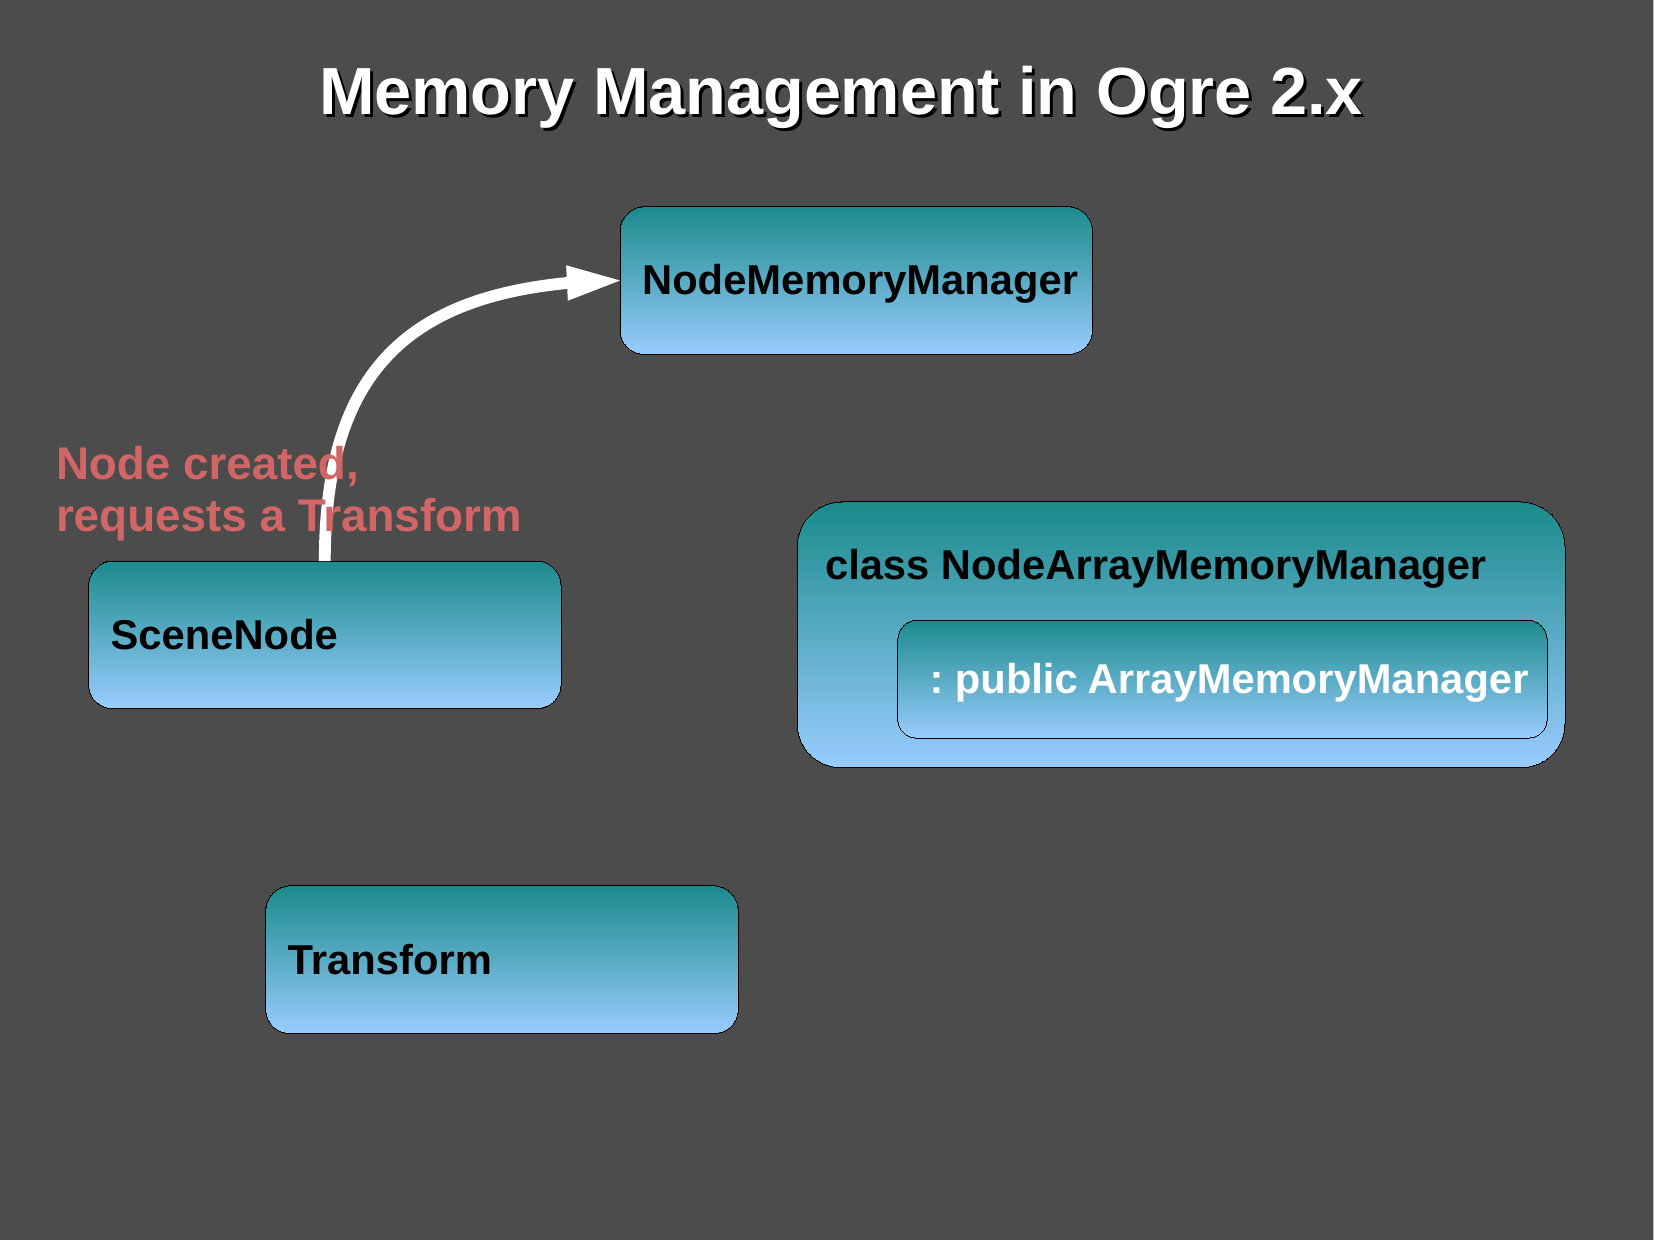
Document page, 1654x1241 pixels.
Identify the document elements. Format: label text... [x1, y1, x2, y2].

text_box Transform [265, 885, 739, 1034]
text_box Node created, requests a Transform [41, 429, 573, 550]
text_box SceneNode [88, 561, 562, 709]
text_box NodeMemoryManager [620, 206, 1093, 355]
text_box class NodeArrayMemoryManager [797, 501, 1566, 768]
text_box : public ArrayMemoryManager [897, 620, 1548, 739]
text_box Memory Management in Ogre 2.x [265, 46, 1418, 137]
